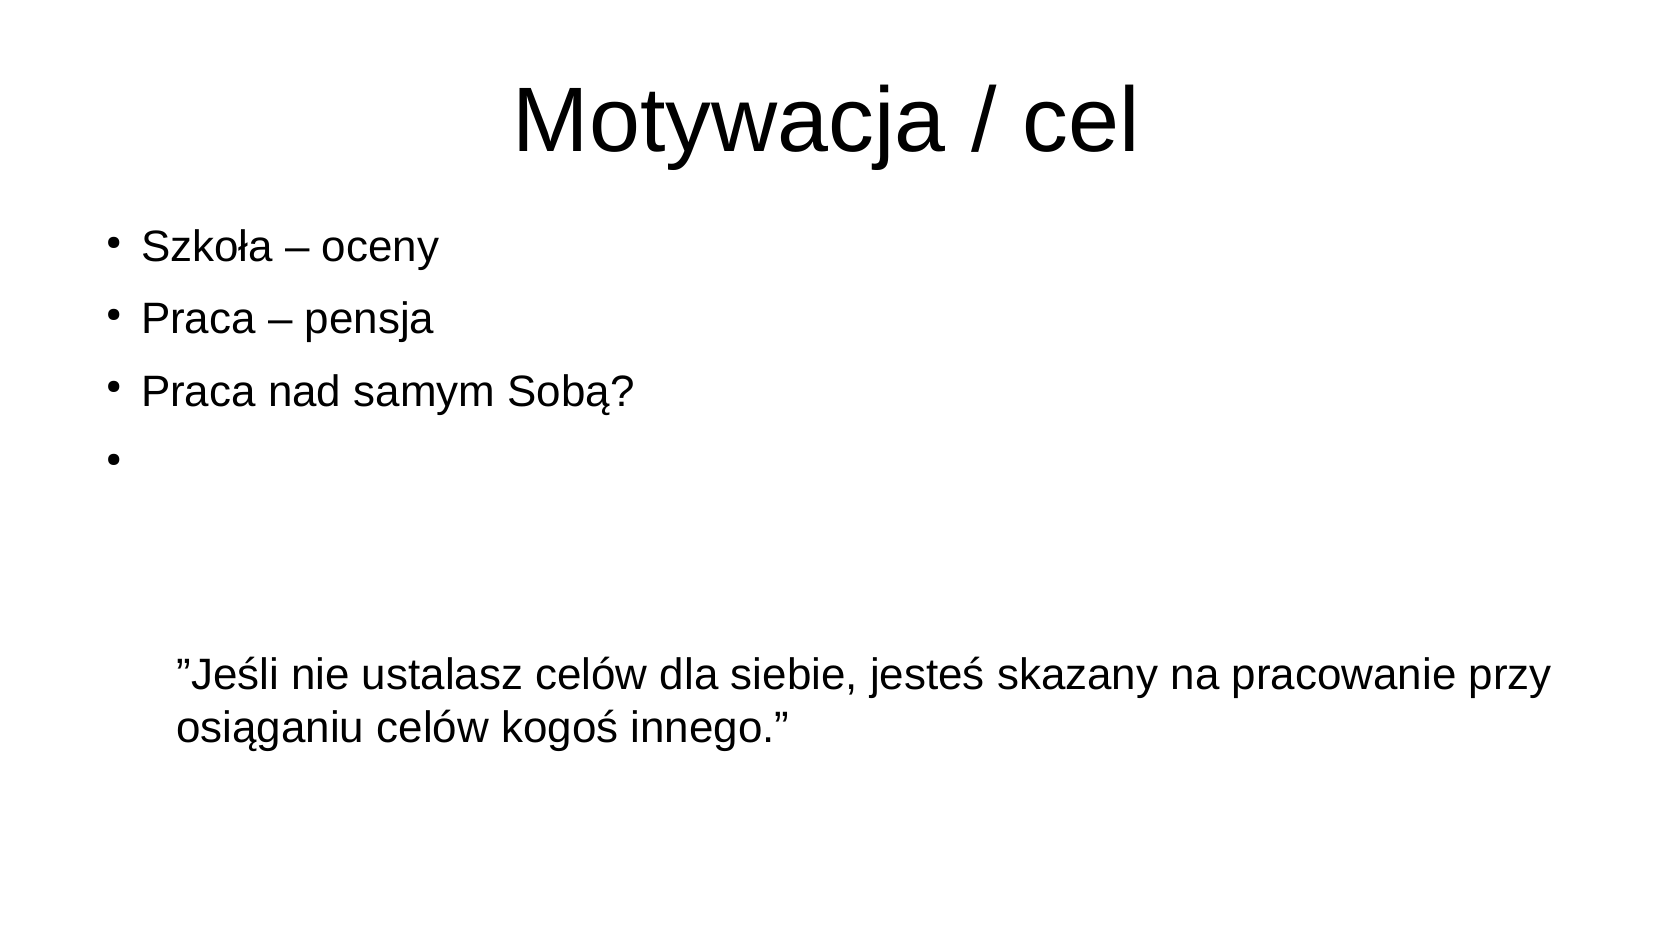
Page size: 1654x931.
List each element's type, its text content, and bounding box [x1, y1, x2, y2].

title Motywacja / cel [82, 37, 1571, 193]
list Szkoła – oceny Praca – pensja Praca nad samym Sobą? ”Jeśli nie ustalasz celów dla siebie, jesteś skazany na pracowanie przy osiąganiu celów kogoś innego.” [82, 217, 1571, 758]
